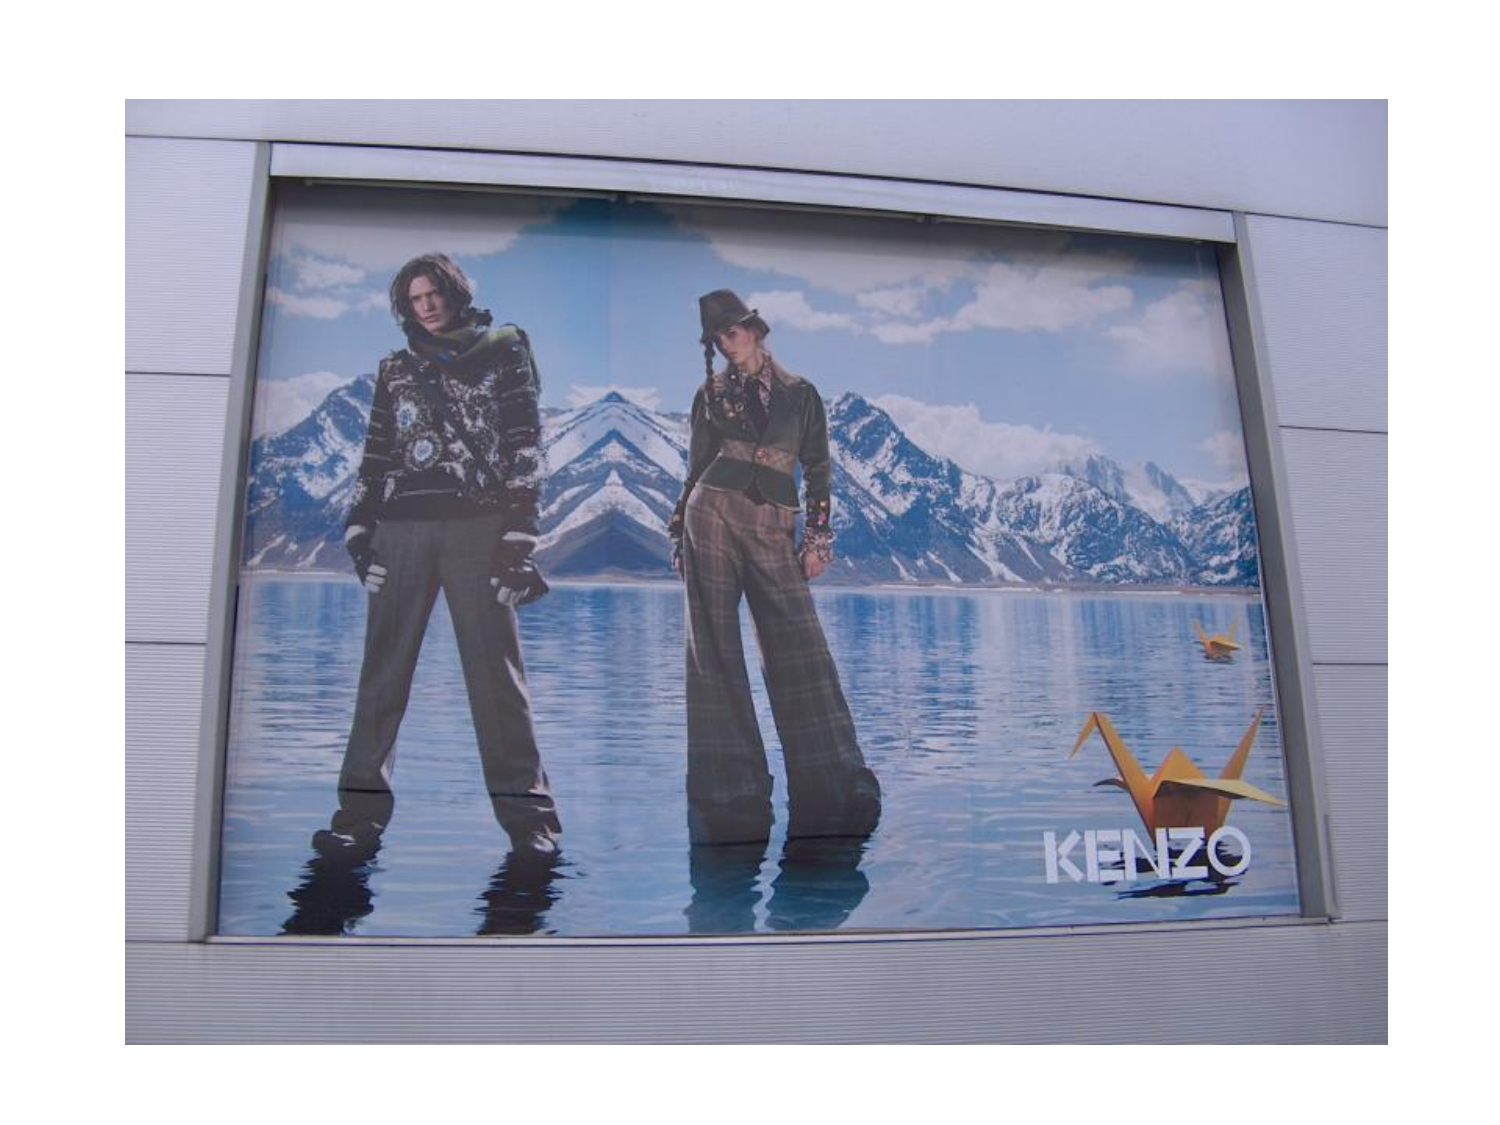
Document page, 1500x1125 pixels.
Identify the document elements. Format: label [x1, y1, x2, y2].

picture [125, 99, 1388, 1045]
